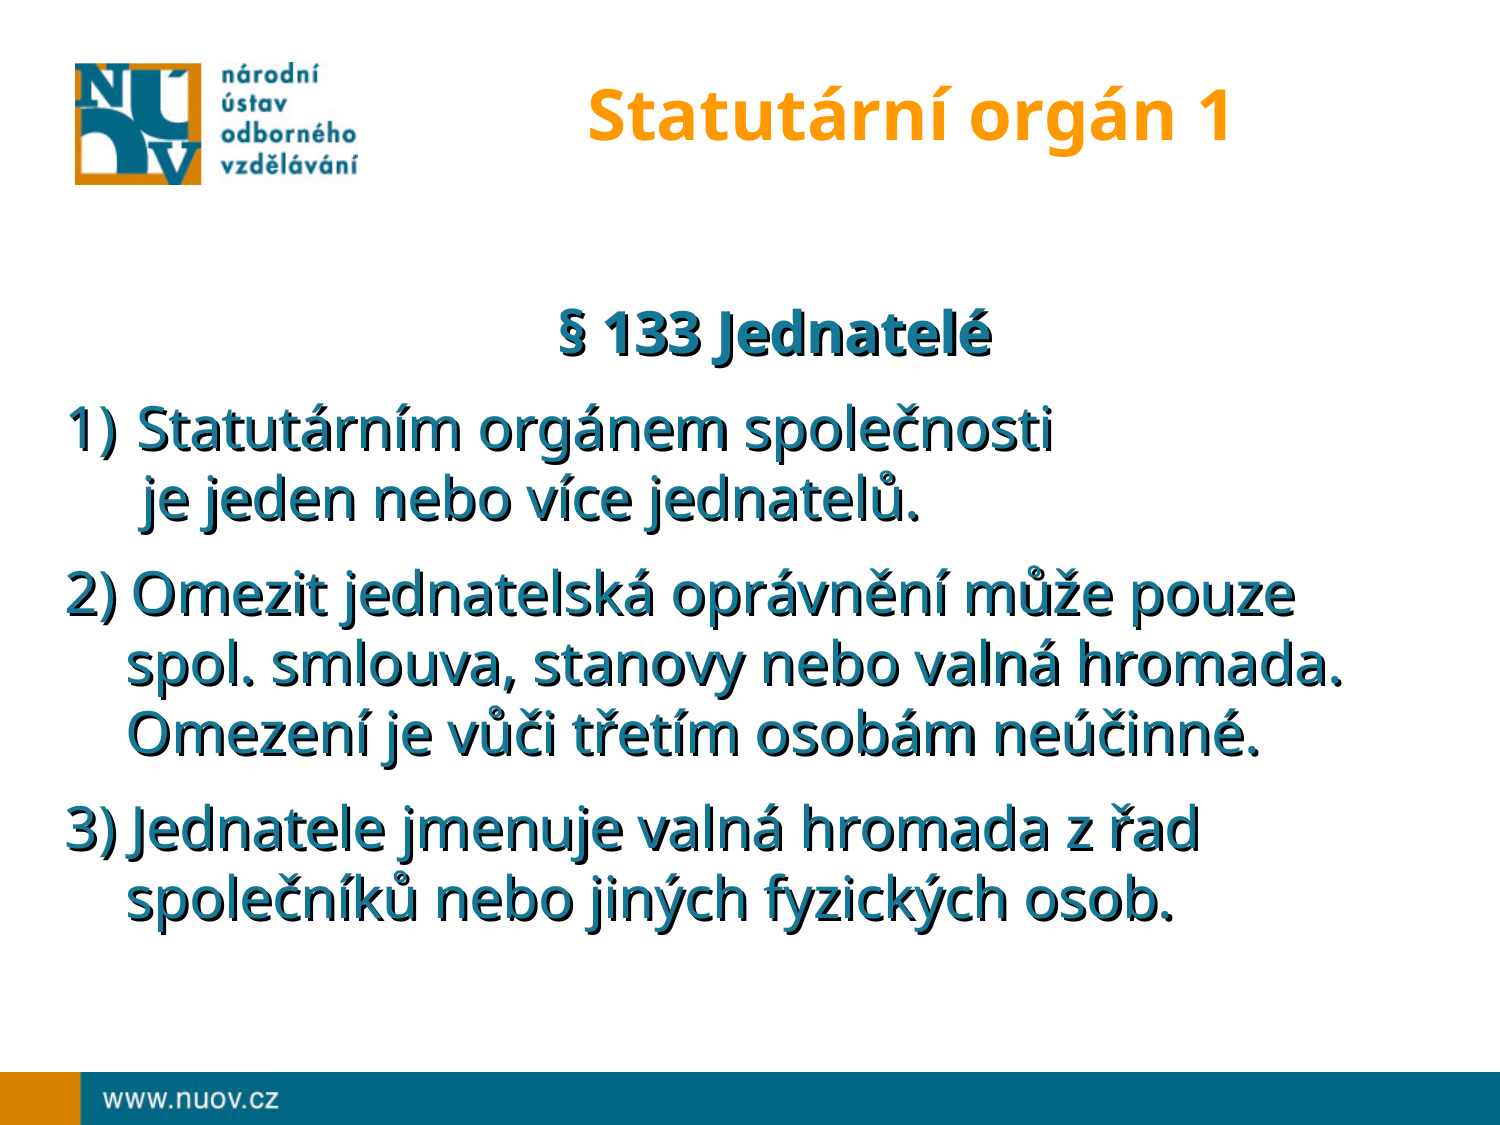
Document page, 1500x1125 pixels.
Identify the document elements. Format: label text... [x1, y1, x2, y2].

text_box [0, 1072, 1500, 1125]
text_box § 133 Jednatelé Statutárním orgánem společnosti je jeden nebo více jednatelů. 2) Omezit jednatelská oprávnění může pouze spol. smlouva, stanovy nebo valná hromada. Omezení je vůči třetím osobám neúčinné. 3) Jednatele jmenuje valná hromada z řad společníků nebo jiných fyzických osob. [49, 287, 1500, 938]
text_box [75, 62, 358, 185]
title Statutární orgán 1 [399, 37, 1425, 188]
